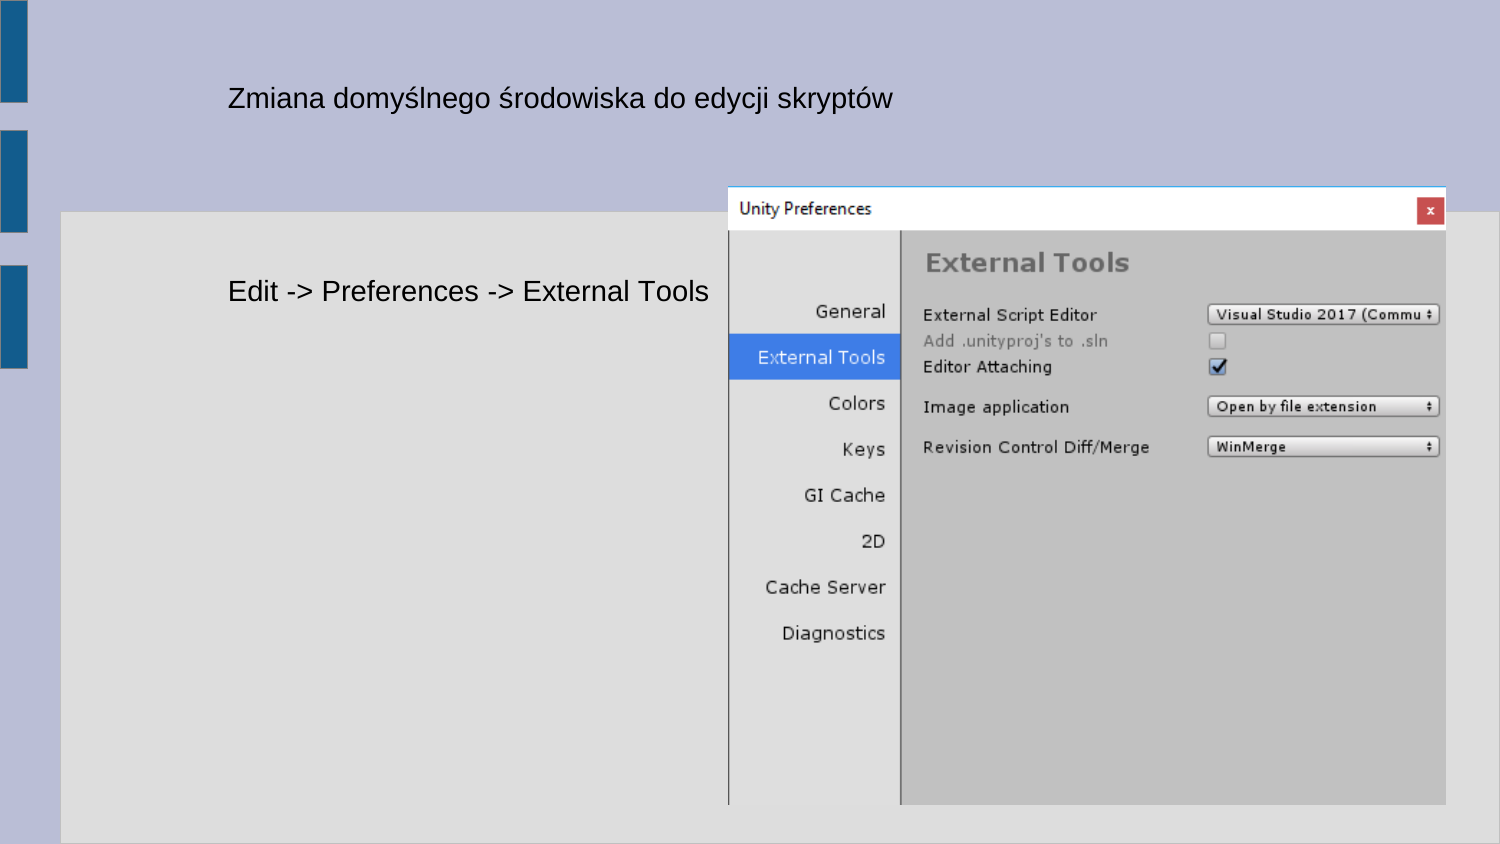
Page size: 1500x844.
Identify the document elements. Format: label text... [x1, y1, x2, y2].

picture [728, 186, 1446, 805]
list Edit -> Preferences -> External Tools [212, 257, 728, 735]
title Zmiana domyślnego środowiska do edycji skryptów [212, 64, 1368, 215]
